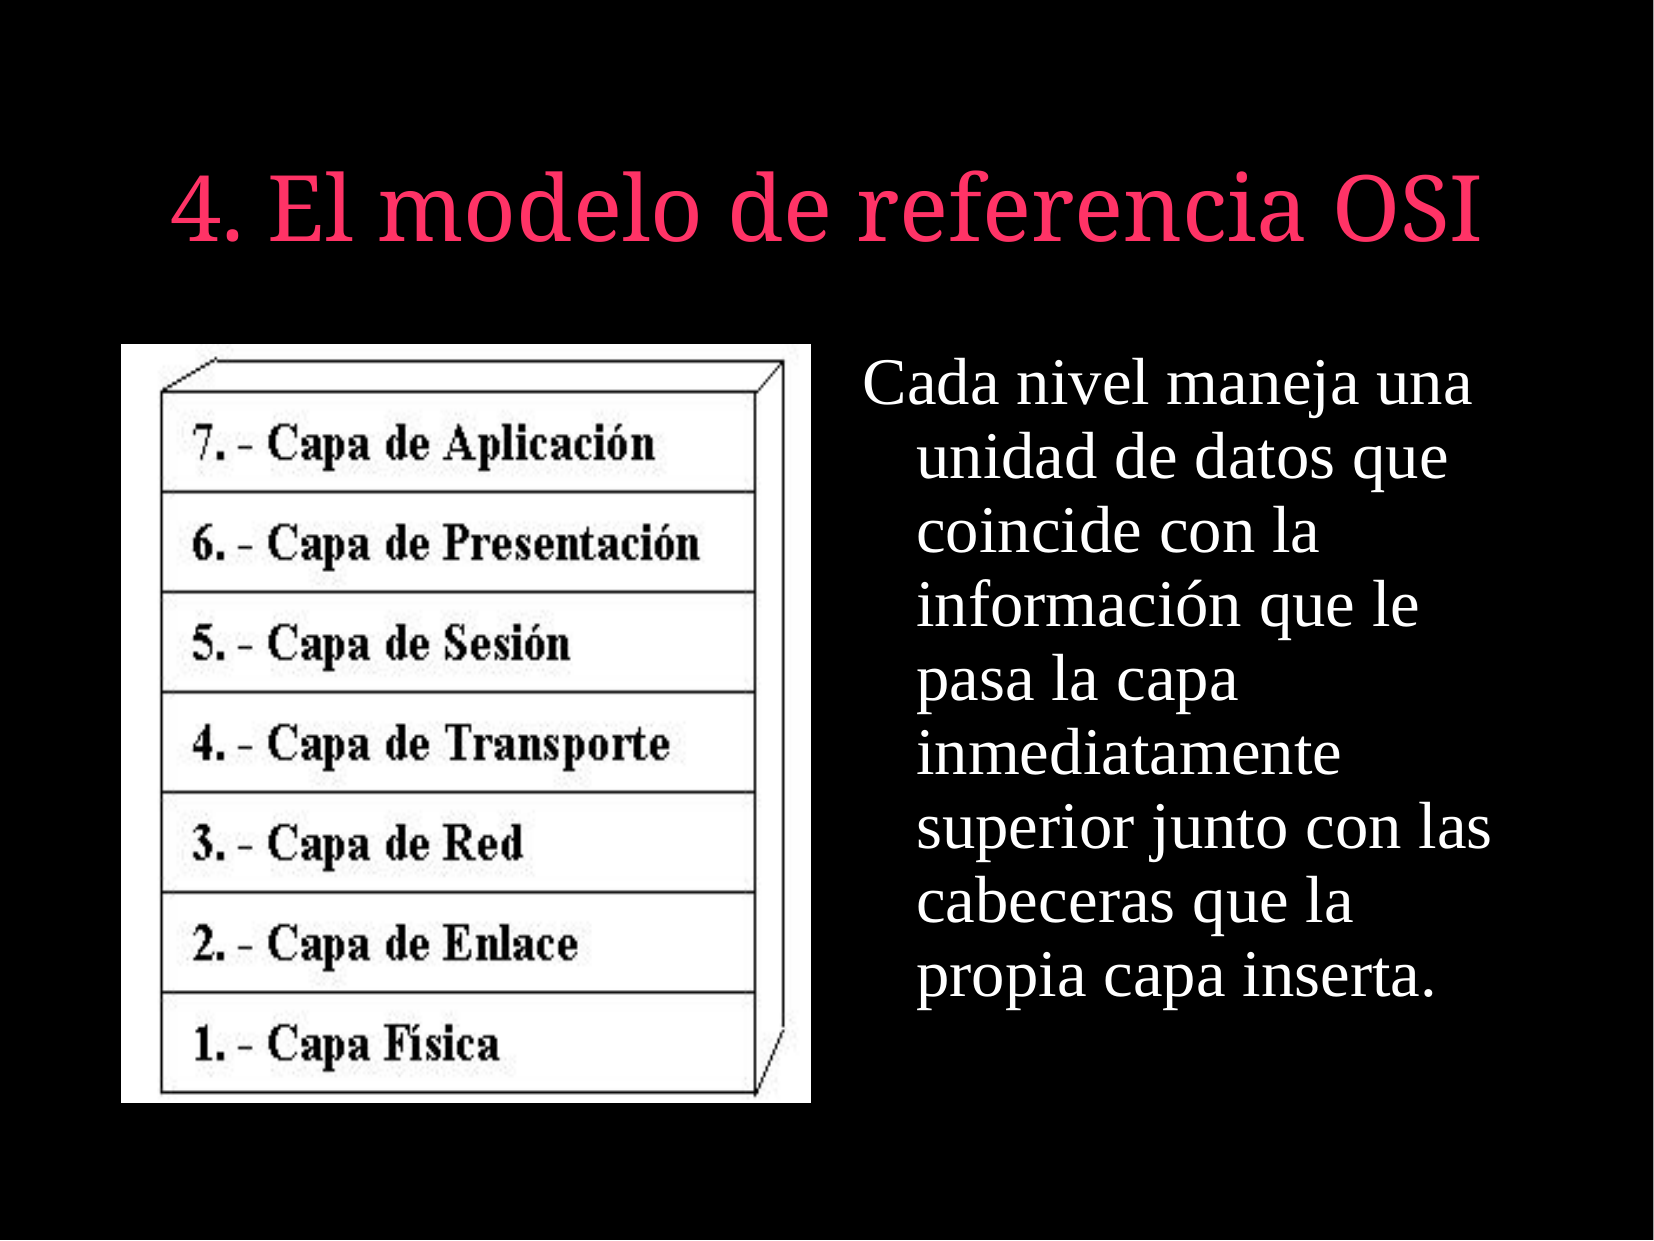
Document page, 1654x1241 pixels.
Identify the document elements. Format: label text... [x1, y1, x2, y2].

title 4. El modelo de referencia OSI [121, 102, 1534, 311]
picture [121, 344, 811, 1103]
list Cada nivel maneja una unidad de datos que coincide con la información que le pasa la capa inmediatamente superior junto con las cabeceras que la propia capa inserta. [845, 344, 1535, 1127]
